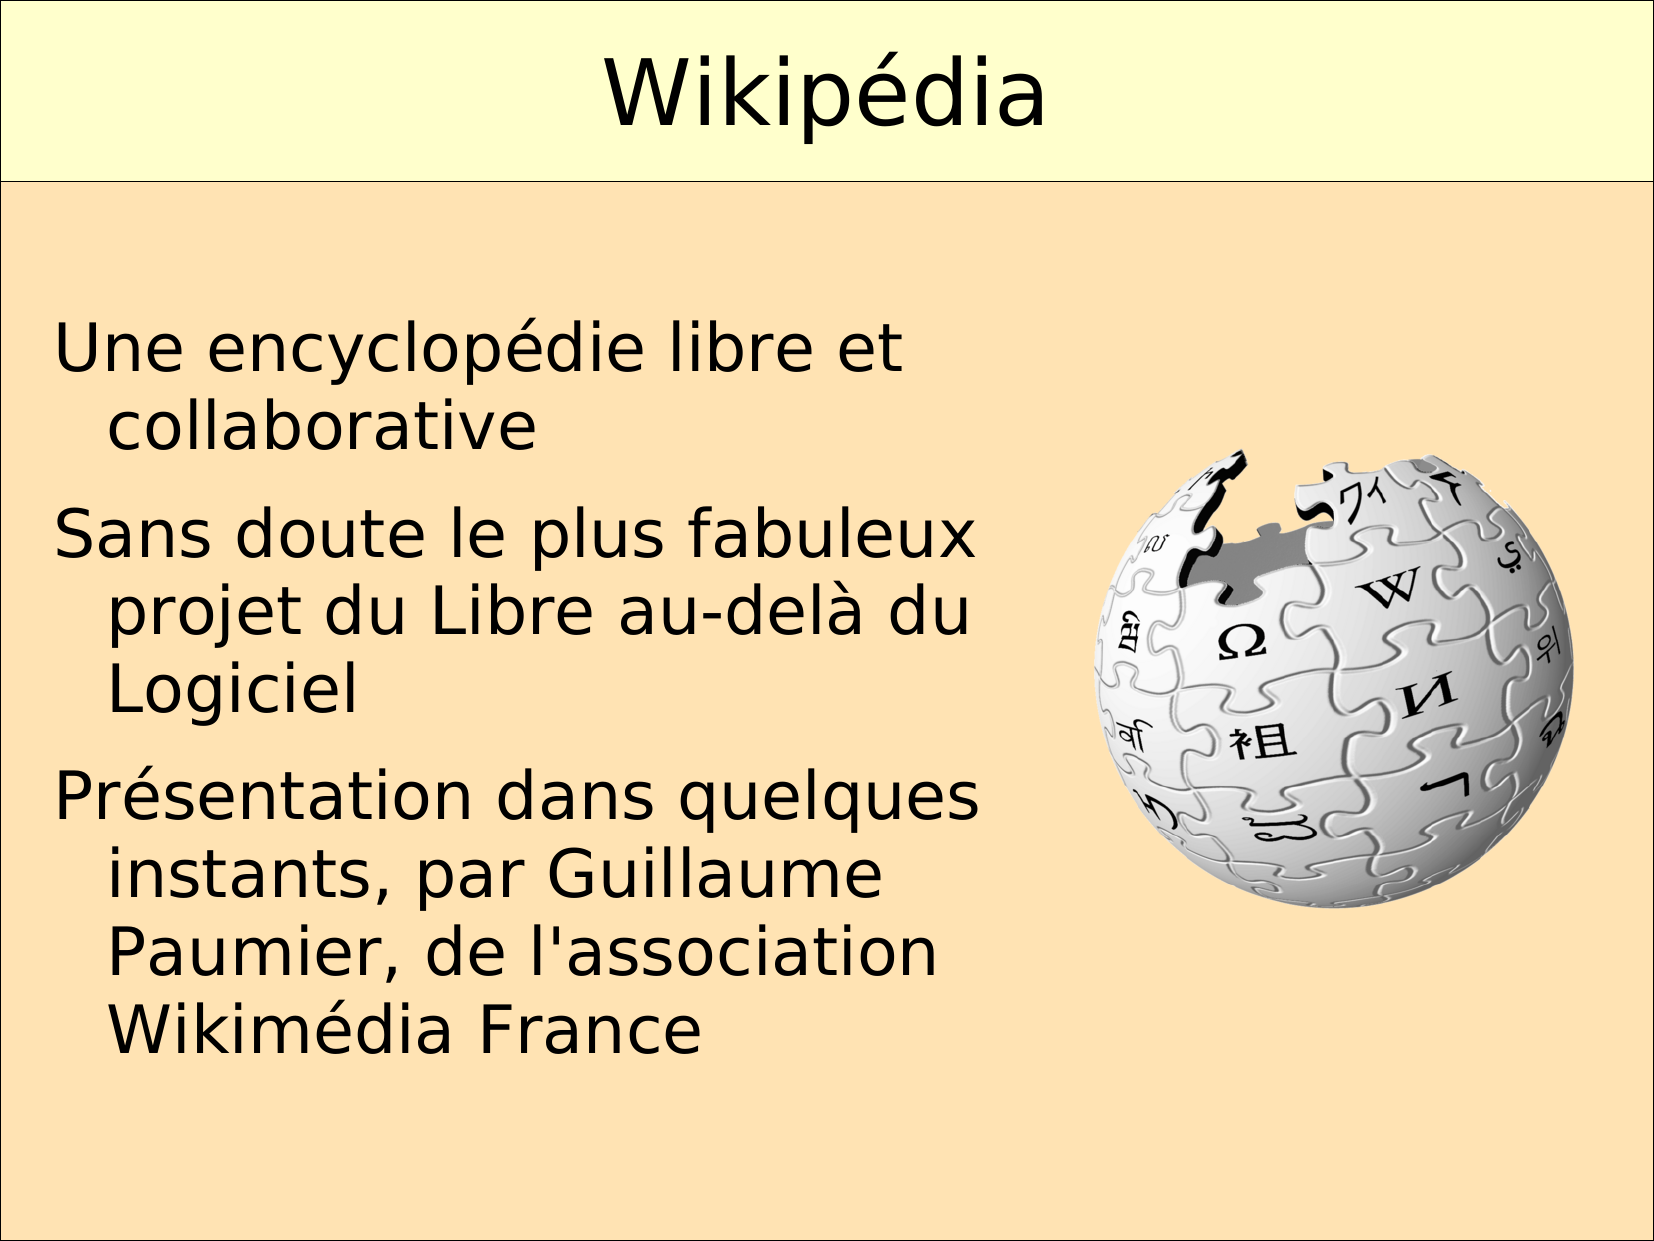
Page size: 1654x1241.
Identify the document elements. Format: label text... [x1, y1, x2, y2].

list Une encyclopédie libre et collaborative Sans doute le plus fabuleux projet du Libre au-delà du Logiciel Présentation dans quelques instants, par Guillaume Paumier, de l'association Wikimédia France [35, 309, 1082, 1070]
picture [1089, 444, 1579, 934]
title Wikipédia [0, 39, 1654, 147]
